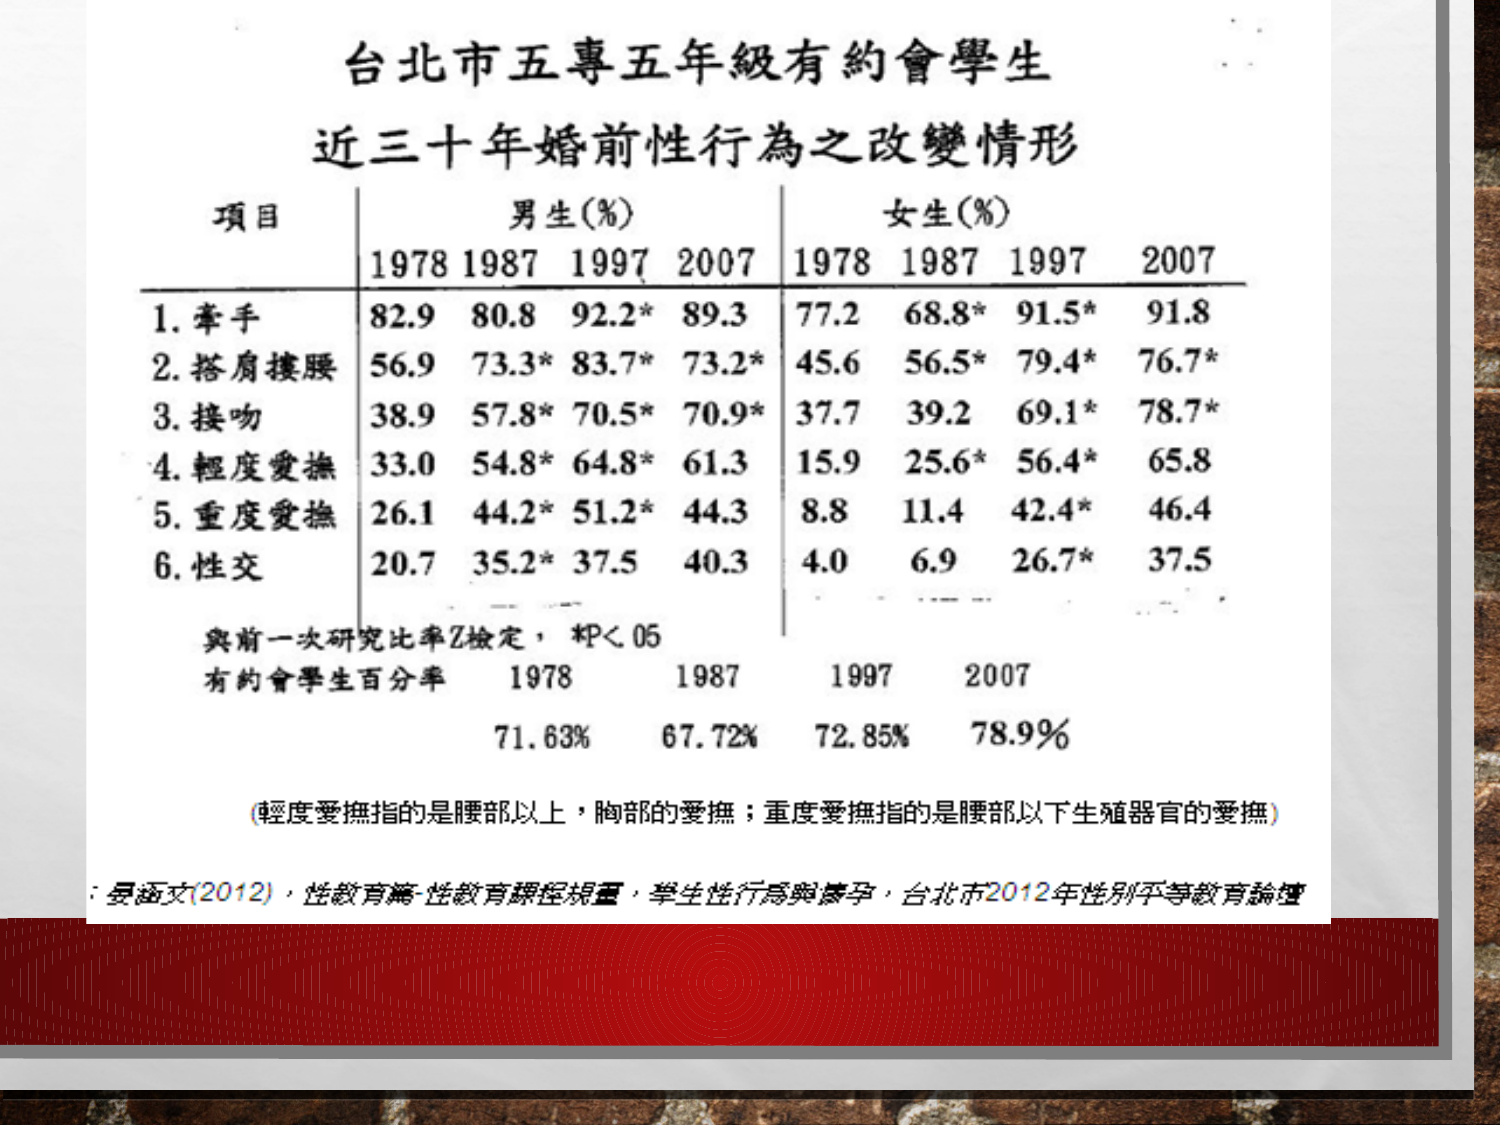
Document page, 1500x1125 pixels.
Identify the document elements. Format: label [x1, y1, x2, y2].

picture [86, 0, 1331, 924]
